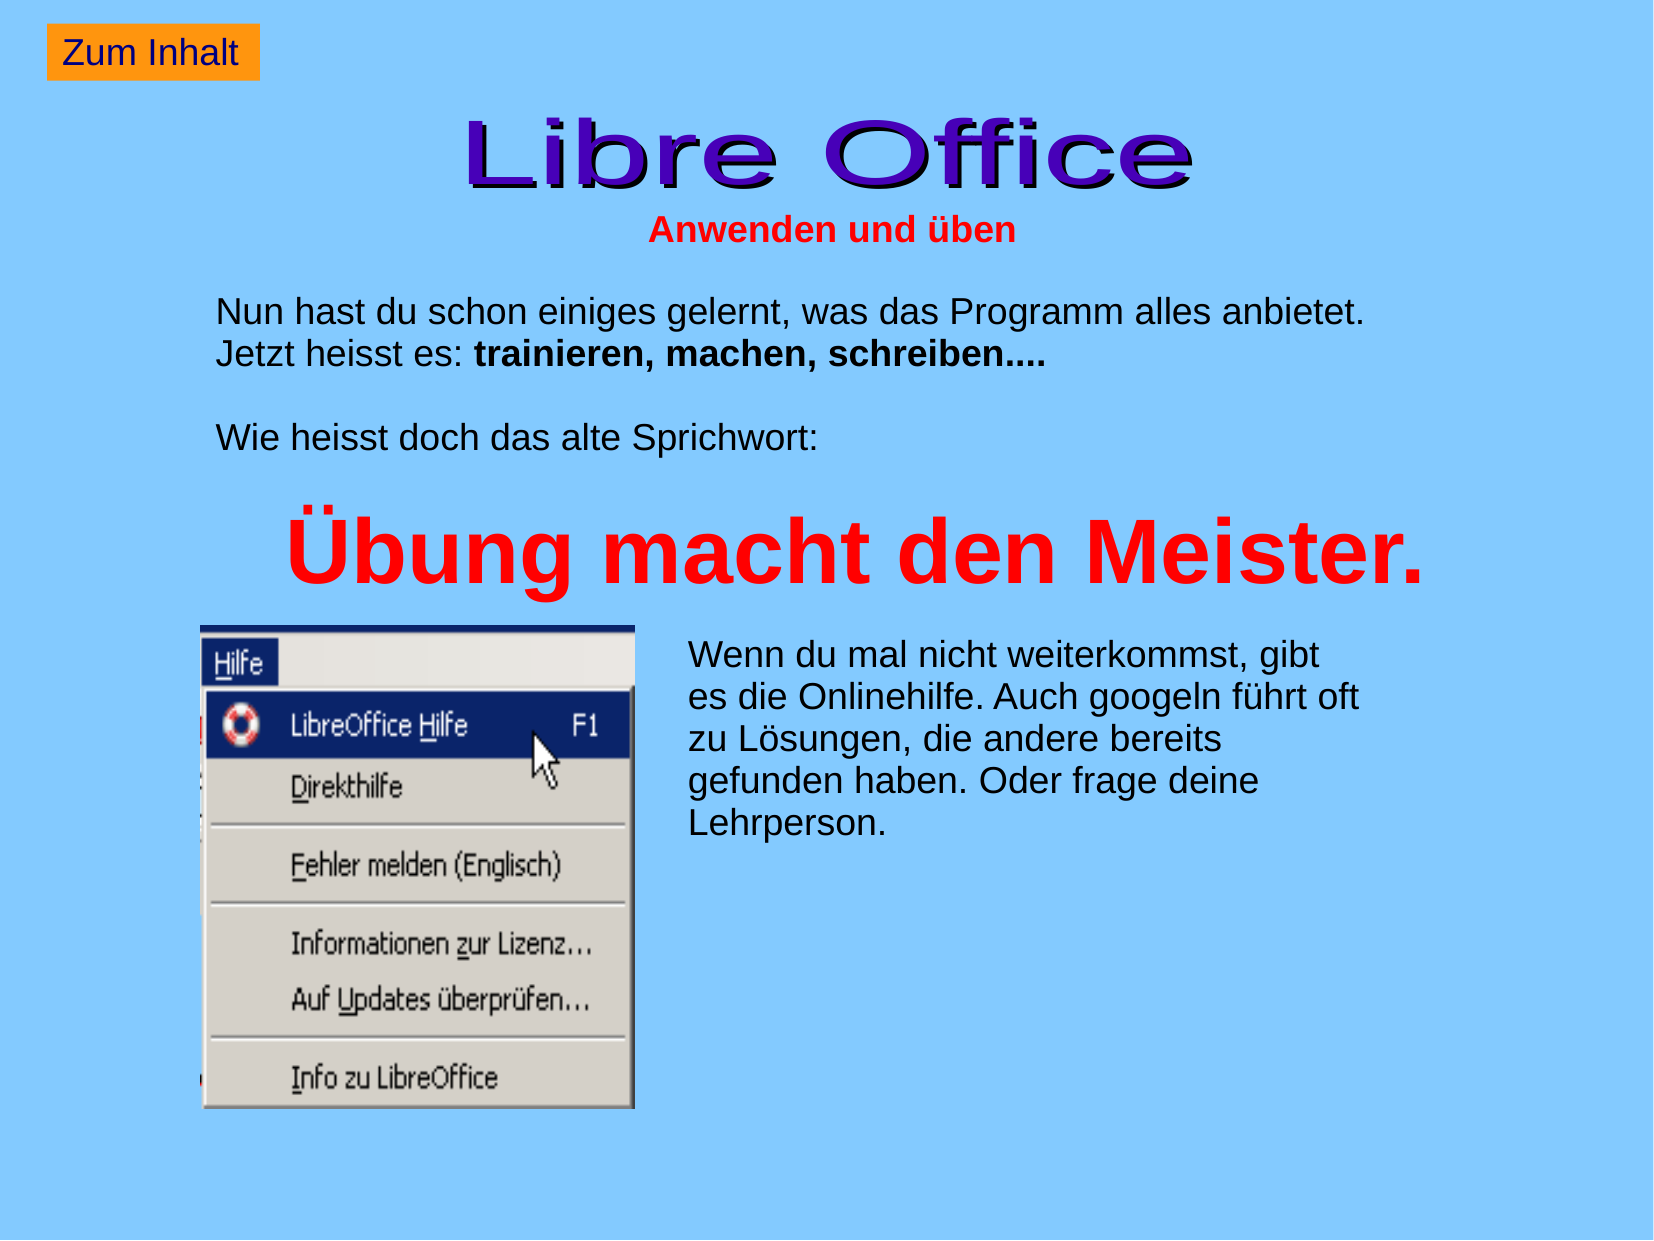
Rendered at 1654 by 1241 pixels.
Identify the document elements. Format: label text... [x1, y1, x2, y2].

text_box Wenn du mal nicht weiterkommst, gibt es die Onlinehilfe. Auch googeln führt oft zu Lösungen, die andere bereits gefunden haben. Oder frage deine Lehrperson. [673, 625, 1382, 852]
text_box Nun hast du schon einiges gelernt, was das Programm alles anbietet. Jetzt heisst es: trainieren, machen, schreiben.... Wie heisst doch das alte Sprichwort: Übung macht den Meister. [200, 283, 1512, 613]
text_box Zum Inhalt [47, 23, 260, 81]
title Libre Office [82, 49, 1571, 257]
picture [200, 625, 635, 1109]
text_box Anwenden und üben [460, 201, 1205, 260]
